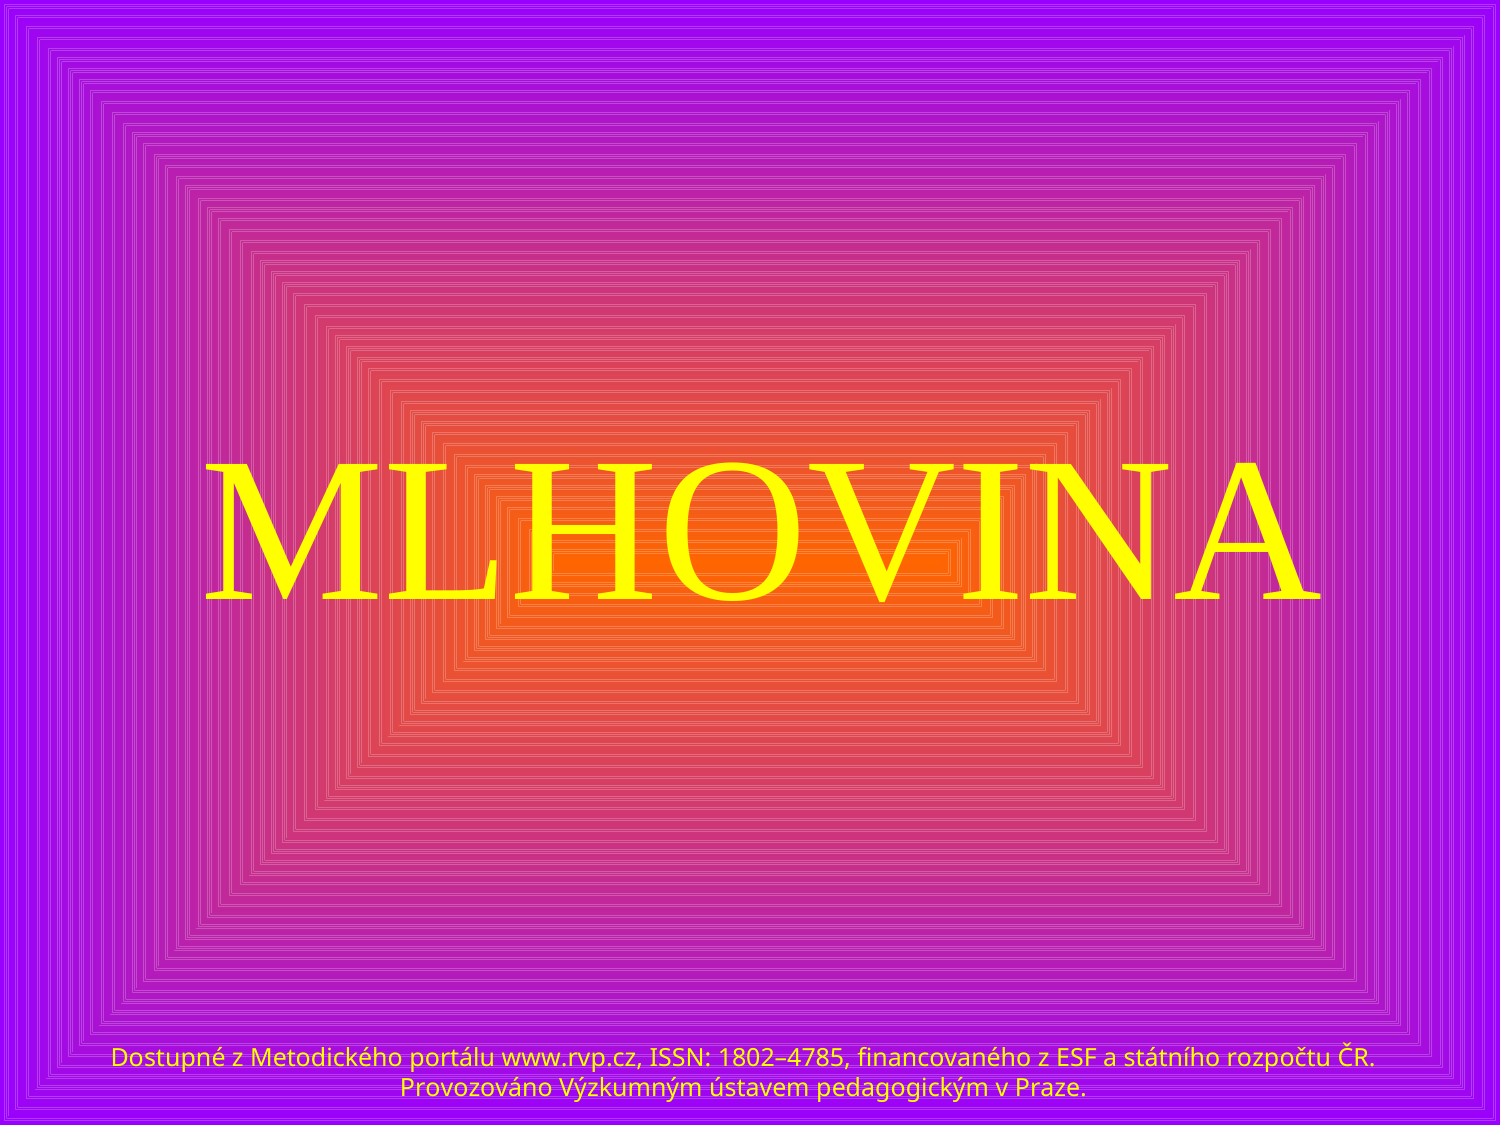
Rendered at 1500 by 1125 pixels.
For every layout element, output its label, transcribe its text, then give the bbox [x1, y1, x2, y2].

text_box Dostupné z Metodického portálu www.rvp.cz, ISSN: 1802–4785, financovaného z ESF a státního rozpočtu ČR. Provozováno Výzkumným ústavem pedagogickým v Praze. [35, 1041, 1454, 1102]
text_box MLHOVINA [100, 385, 1424, 649]
